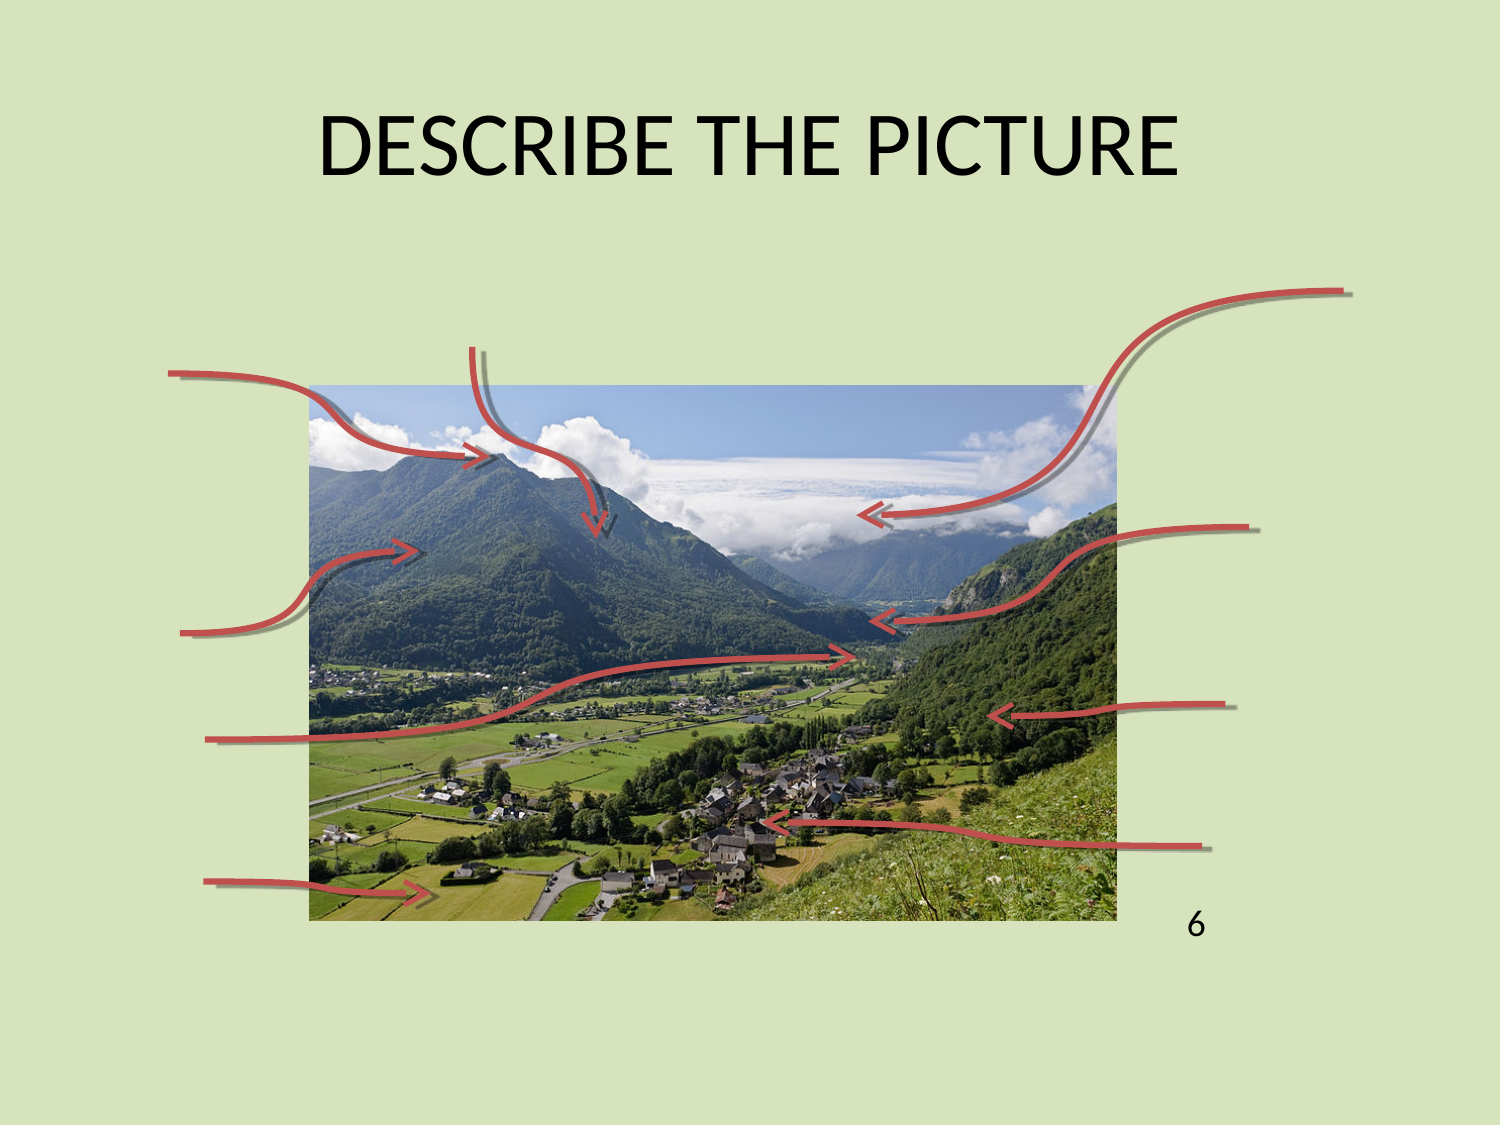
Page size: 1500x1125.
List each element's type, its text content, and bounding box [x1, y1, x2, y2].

text_box 6 [1163, 891, 1500, 953]
title DESCRIBE THE PICTURE [75, 45, 1426, 233]
text_box [309, 385, 1117, 921]
